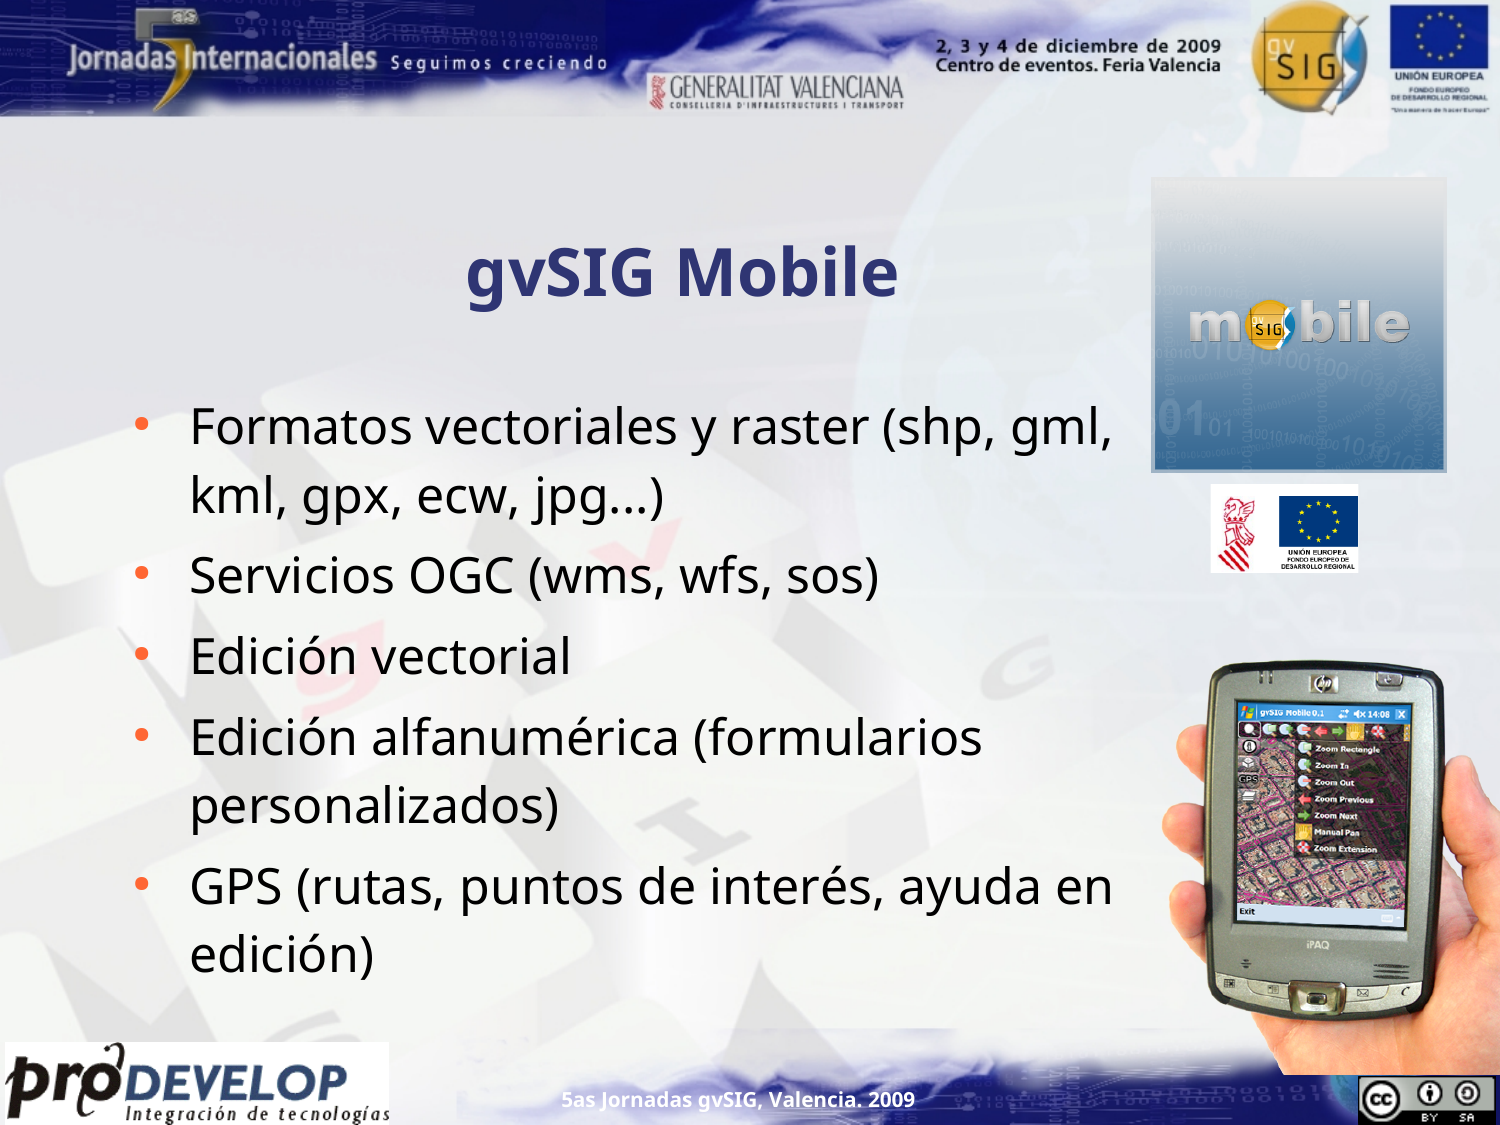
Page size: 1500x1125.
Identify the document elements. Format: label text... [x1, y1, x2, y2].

picture [0, 0, 1500, 1125]
title gvSIG Mobile [8, 177, 1151, 365]
list Formatos vectoriales y raster (shp, gml, kml, gpx, ecw, jpg...) Servicios OGC (wms, wfs, sos) Edición vectorial Edición alfanumérica (formularios personalizados) GPS (rutas, puntos de interés, ayuda en edición) [118, 383, 1152, 1125]
